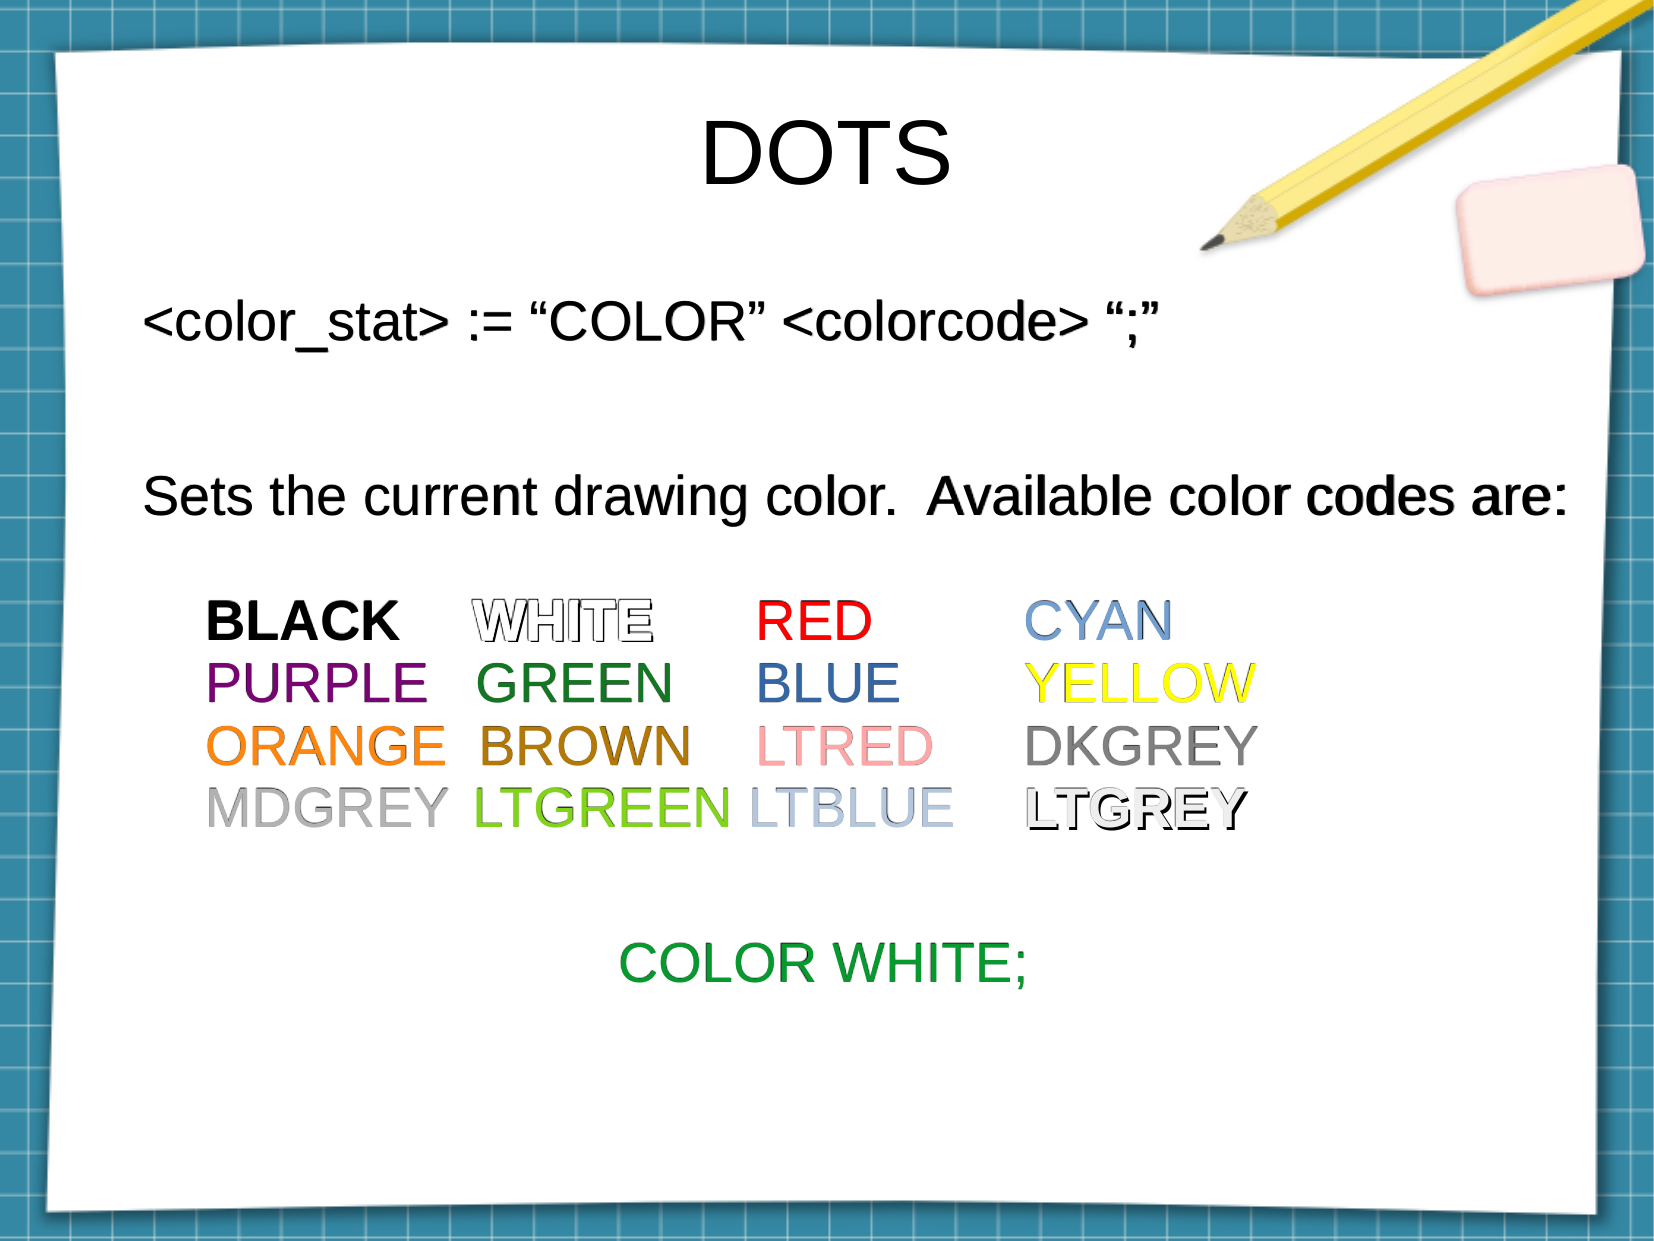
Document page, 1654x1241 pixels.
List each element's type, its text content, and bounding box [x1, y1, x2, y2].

title DOTS [82, 49, 1571, 257]
list <color_stat> := “COLOR” <colorcode> “;” Sets the current drawing color. Available color codes are: BLACK WHITE RED CYAN PURPLE GREEN BLUE YELLOW ORANGE BROWN LTRED DKGREY MDGREY LTGREEN LTBLUE LTGREY COLOR WHITE; [82, 290, 1571, 1010]
picture [0, 0, 1654, 1241]
